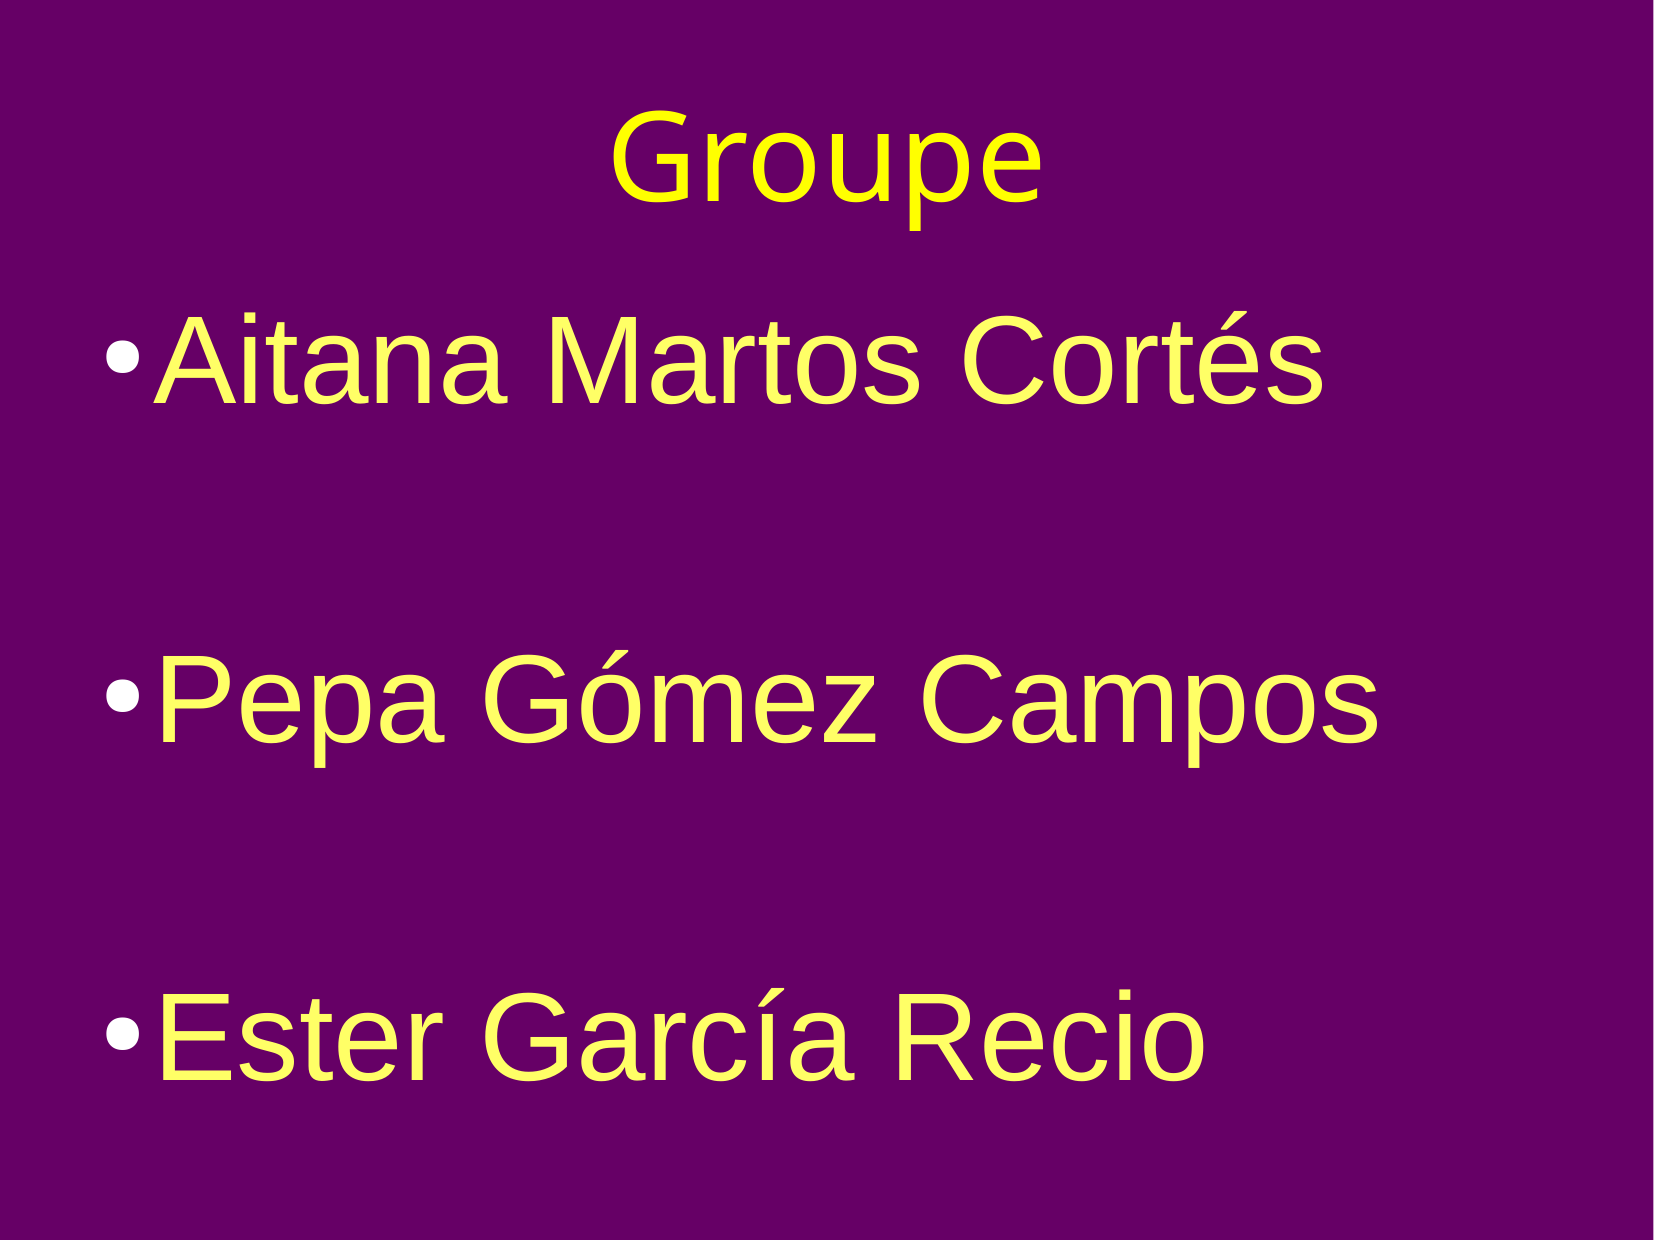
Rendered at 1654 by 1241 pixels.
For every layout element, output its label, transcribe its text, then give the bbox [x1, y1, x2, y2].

title Groupe [82, 56, 1571, 250]
list Aitana Martos Cortés Pepa Gómez Campos Ester García Recio [82, 290, 1571, 1109]
